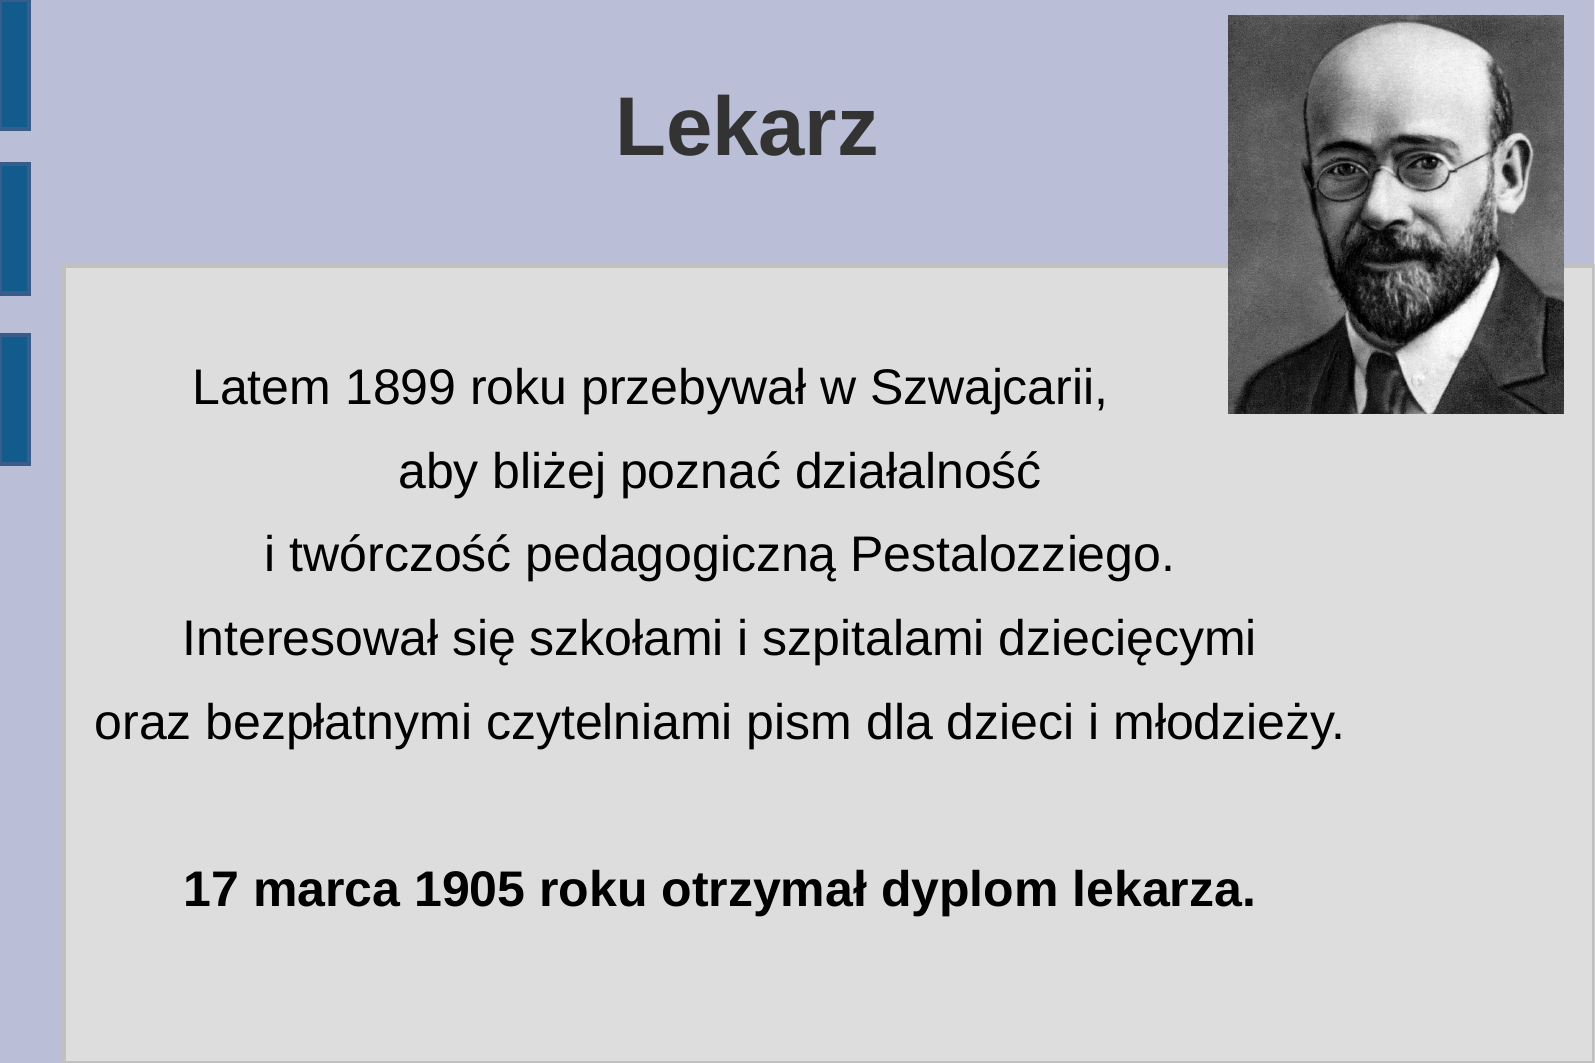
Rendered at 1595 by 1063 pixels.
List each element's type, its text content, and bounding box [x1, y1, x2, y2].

text_box Lekarz [578, 72, 917, 166]
picture [1228, 15, 1564, 414]
text_box Latem 1899 roku przebywał w Szwajcarii, aby bliżej poznać działalność i twórczość pedagogiczną Pestalozziego. Interesował się szkołami i szpitalami dziecięcymi oraz bezpłatnymi czytelniami pism dla dzieci i młodzieży. 17 marca 1905 roku otrzymał dyplom lekarza. [94, 331, 1501, 975]
